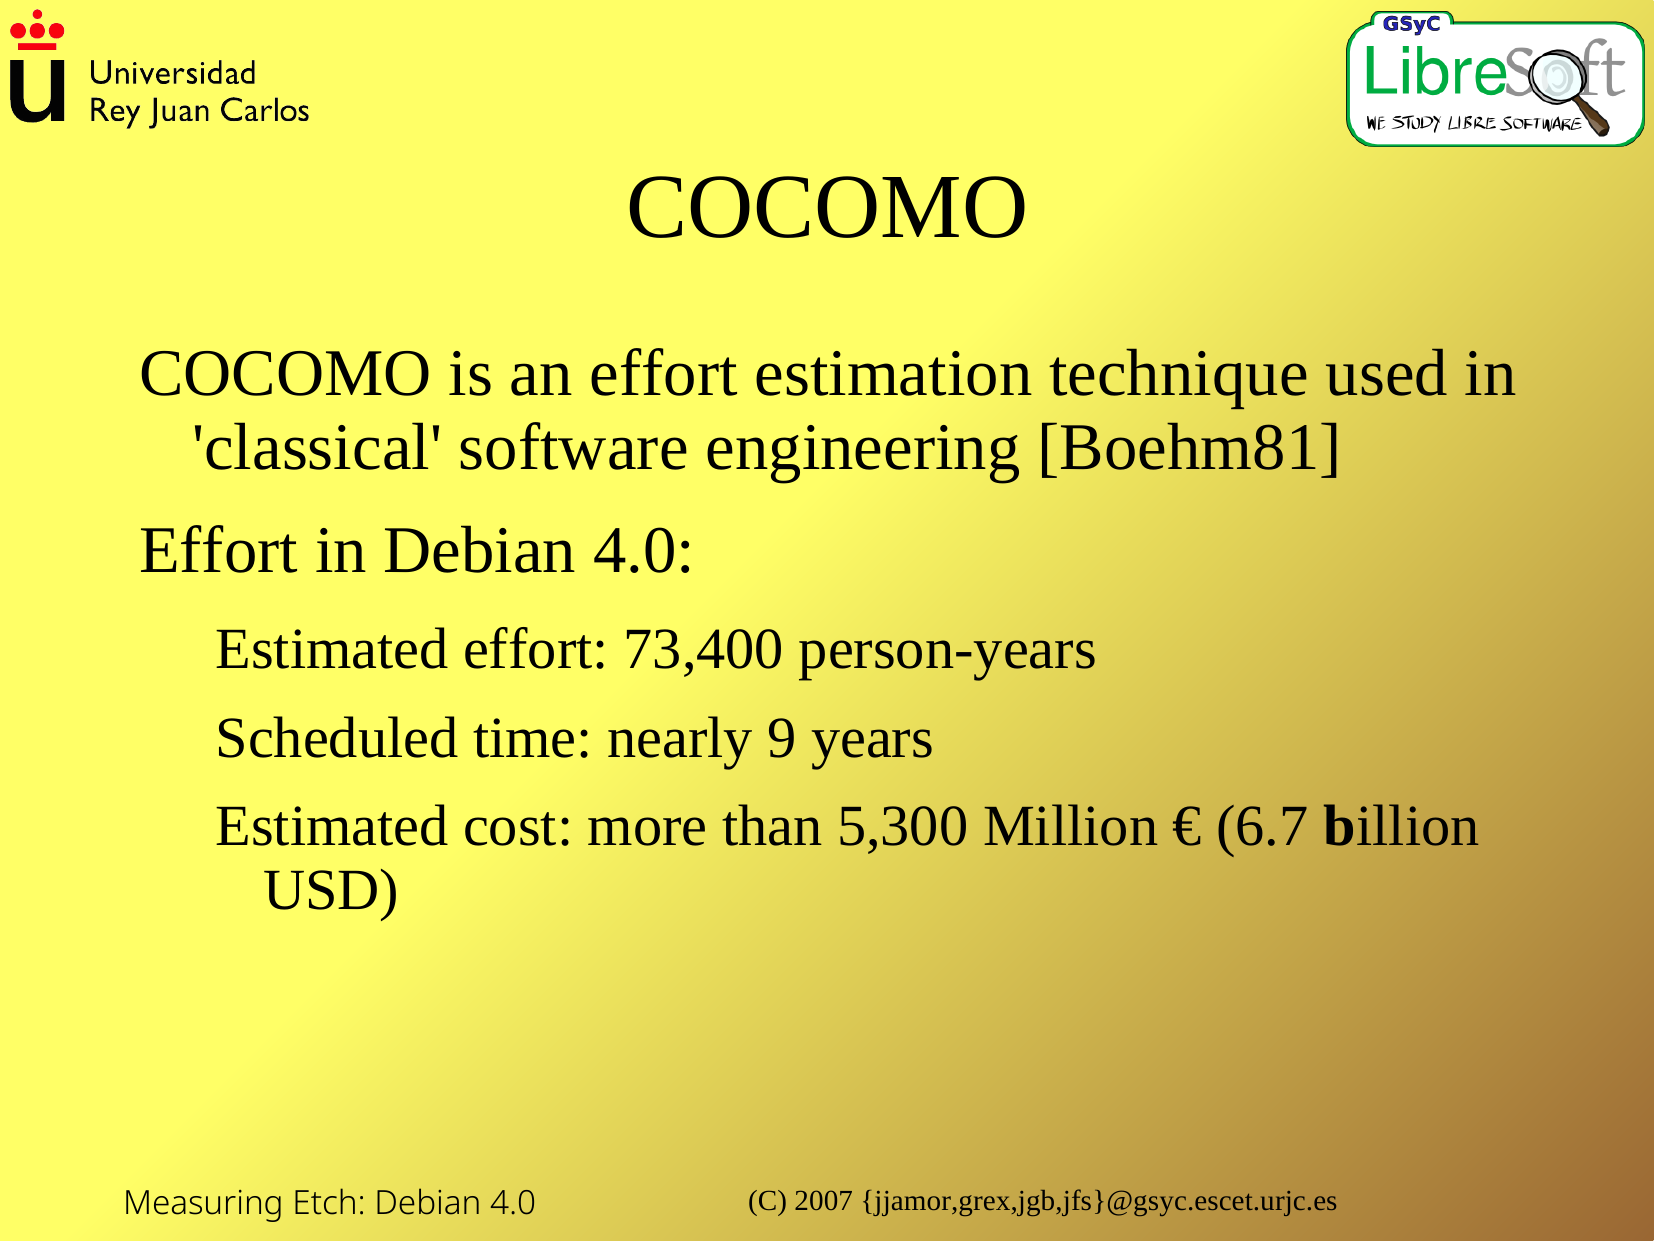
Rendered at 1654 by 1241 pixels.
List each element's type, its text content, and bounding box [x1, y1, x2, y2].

picture [1346, 11, 1645, 147]
picture [10, 9, 309, 129]
title COCOMO [121, 102, 1534, 310]
list COCOMO is an effort estimation technique used in 'classical' software engineering [Boehm81] Effort in Debian 4.0: Estimated effort: 73,400 person-years Scheduled time: nearly 9 years Estimated cost: more than 5,300 Million € (6.7 billion USD) [121, 335, 1534, 1241]
